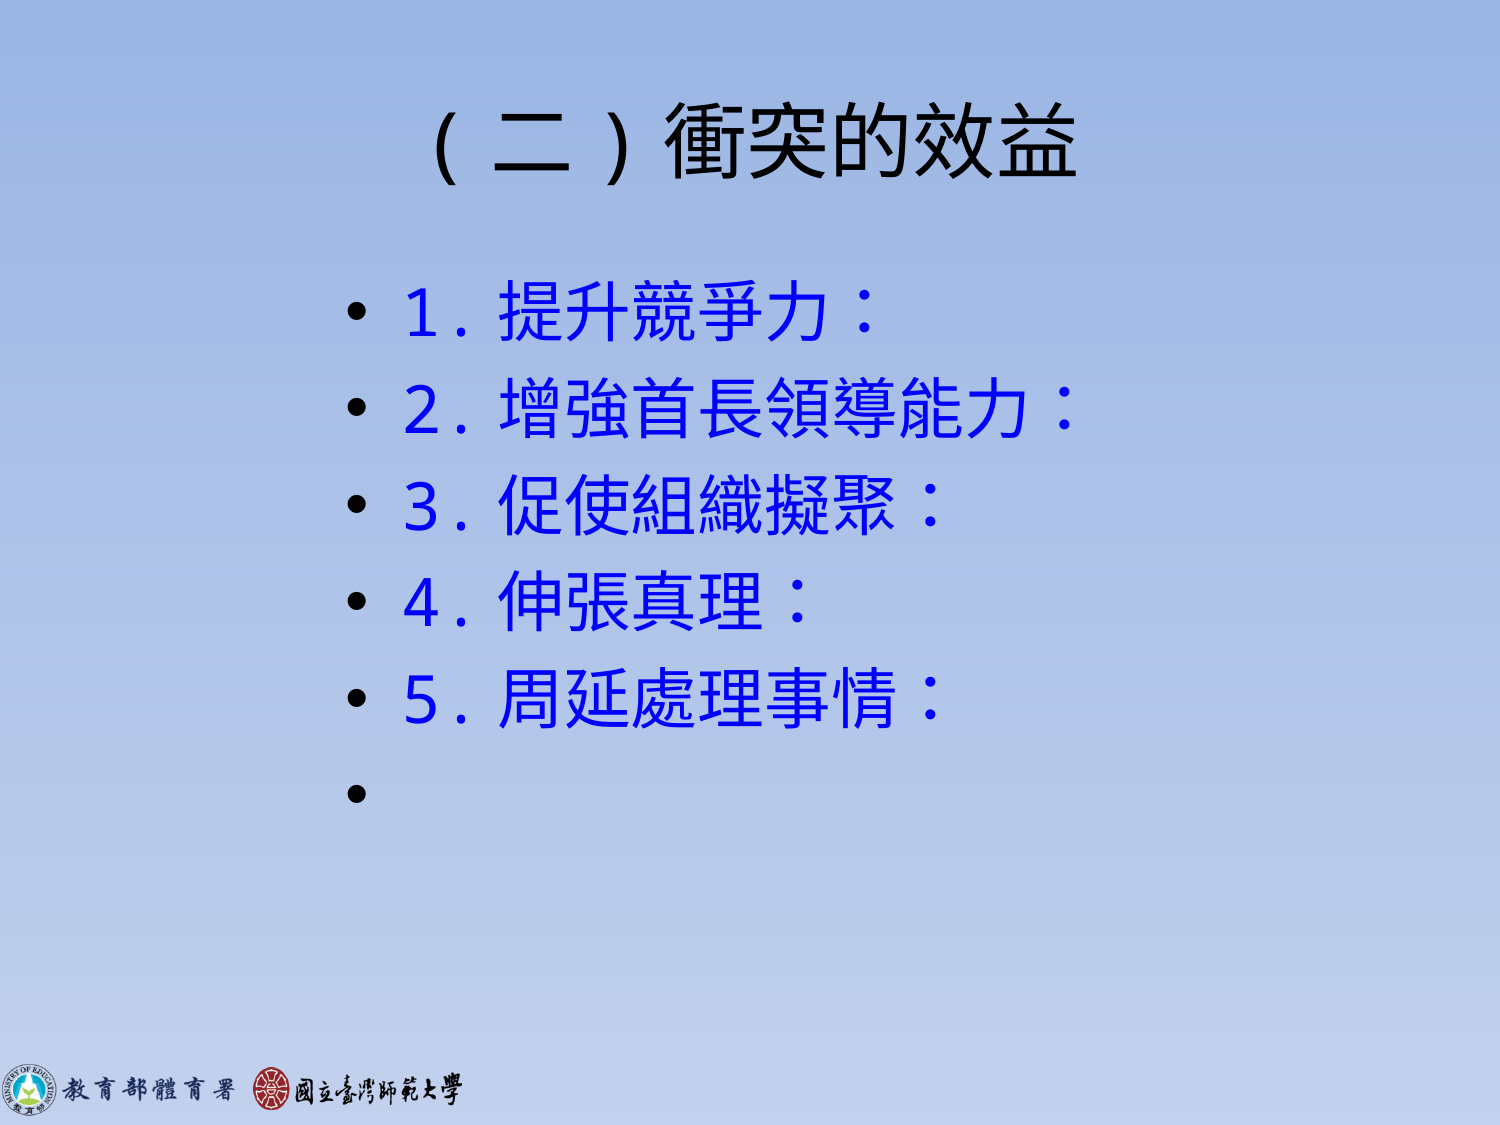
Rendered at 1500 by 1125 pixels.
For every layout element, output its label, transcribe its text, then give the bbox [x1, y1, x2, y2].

title (二)衝突的效益 [75, 45, 1426, 233]
list 1.提升競爭力： 2.增強首長領導能力： 3.促使組織擬聚： 4.伸張真理： 5.周延處理事情： [330, 262, 1212, 1005]
